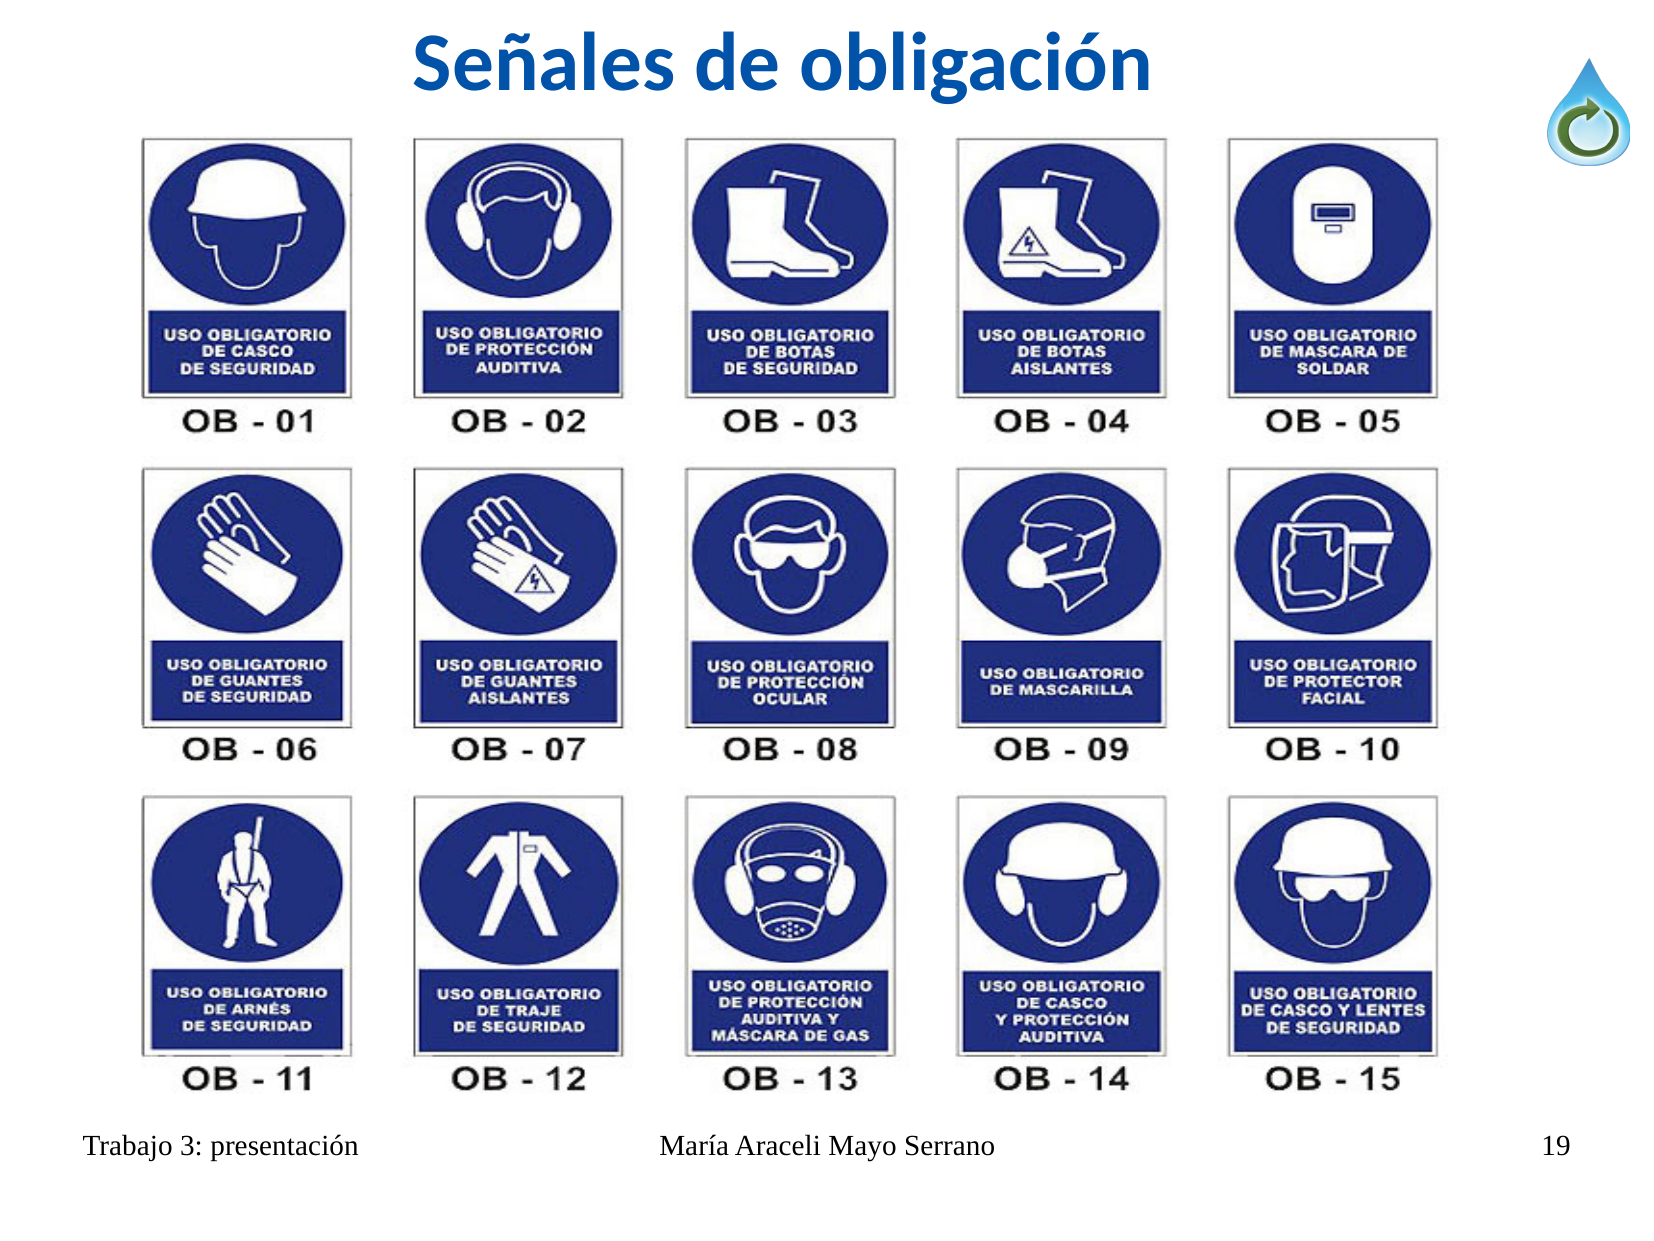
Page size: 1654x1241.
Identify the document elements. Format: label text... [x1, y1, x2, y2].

text_box Señales de obligación [397, 0, 1170, 116]
picture [141, 118, 1448, 1109]
picture [1547, 58, 1630, 166]
